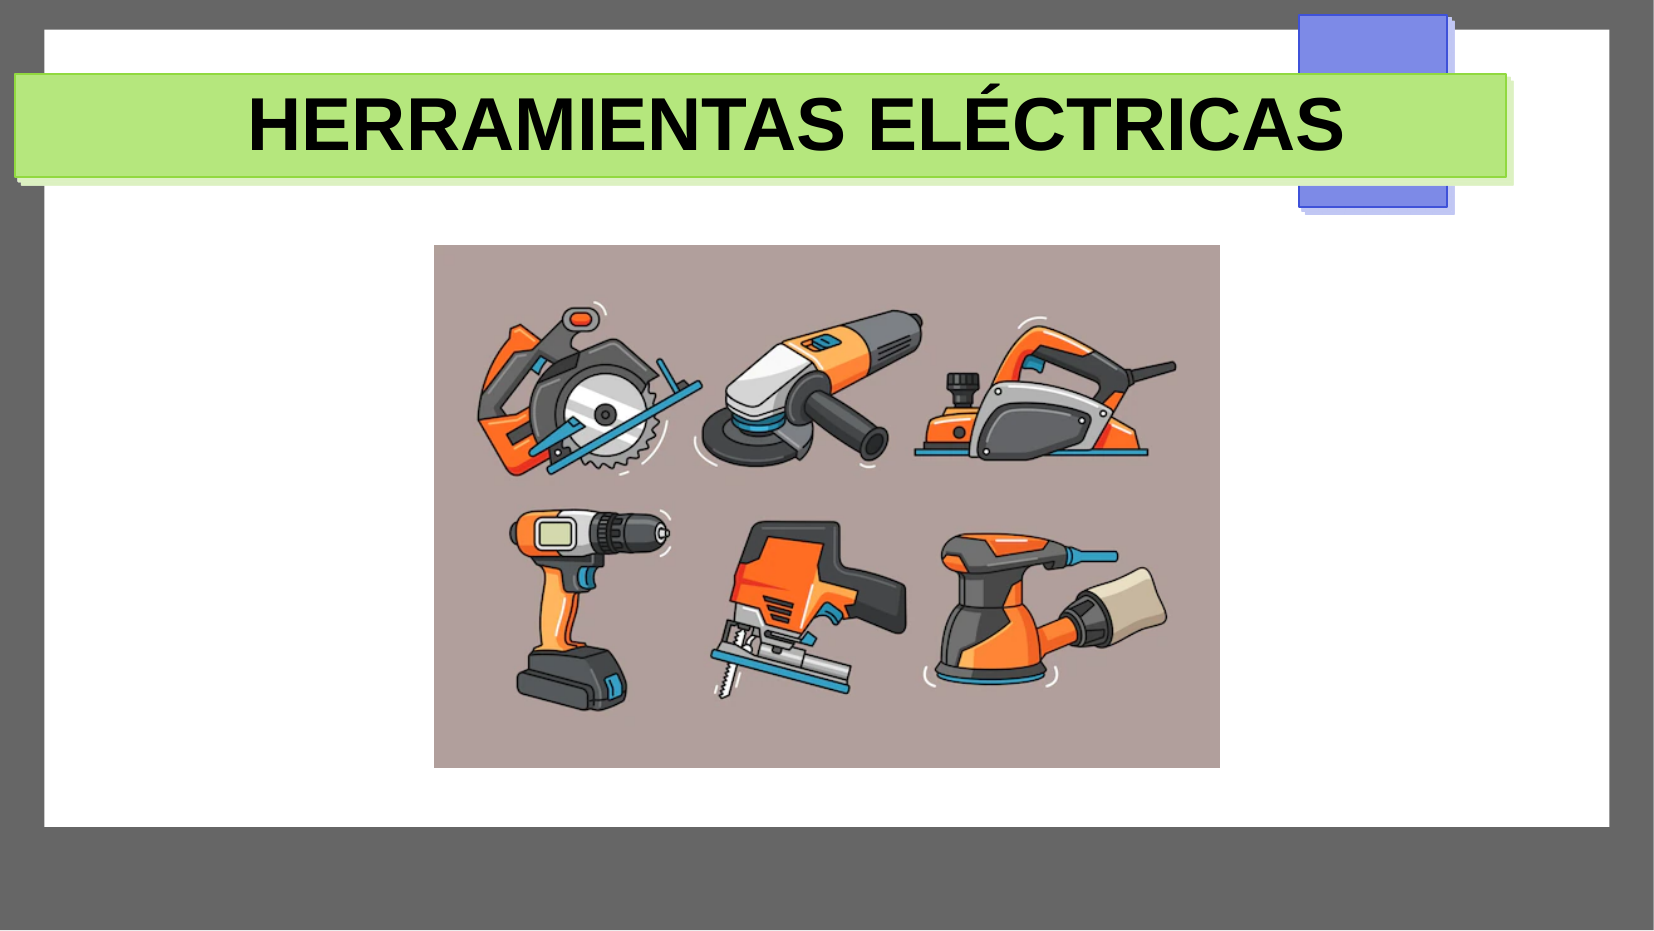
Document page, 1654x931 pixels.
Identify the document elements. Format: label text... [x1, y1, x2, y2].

picture [434, 245, 1220, 768]
subtitle HERRAMIENTAS ELÉCTRICAS [59, 29, 1536, 179]
